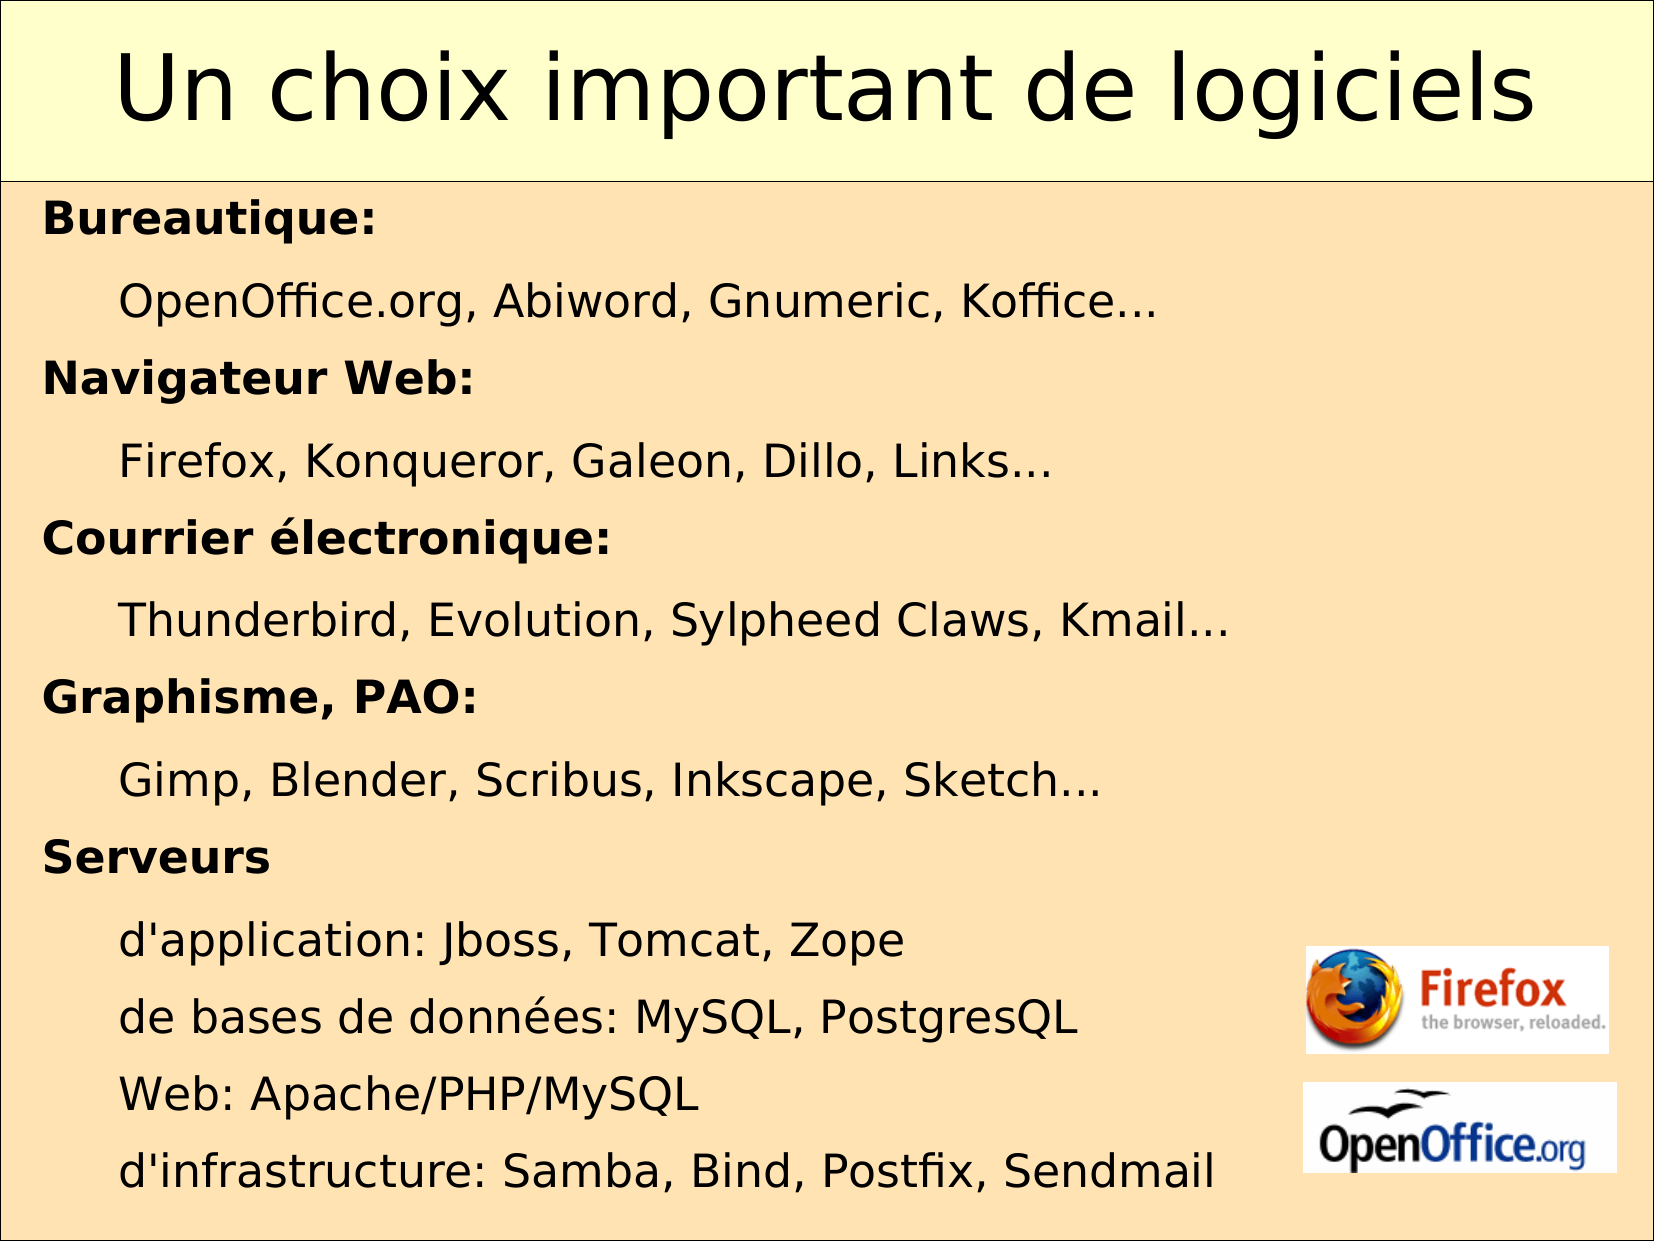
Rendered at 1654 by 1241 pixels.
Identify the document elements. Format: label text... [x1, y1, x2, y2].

list Bureautique: OpenOffice.org, Abiword, Gnumeric, Koffice... Navigateur Web: Firefox, Konqueror, Galeon, Dillo, Links... Courrier électronique: Thunderbird, Evolution, Sylpheed Claws, Kmail... Graphisme, PAO: Gimp, Blender, Scribus, Inkscape, Sketch... Serveurs d'application: Jboss, Tomcat, Zope de bases de données: MySQL, PostgresQL Web: Apache/PHP/MySQL d'infrastructure: Samba, Bind, Postfix, Sendmail [24, 192, 1654, 1241]
picture [1303, 1082, 1617, 1173]
title Un choix important de logiciels [0, 21, 1654, 157]
picture [1306, 946, 1609, 1054]
